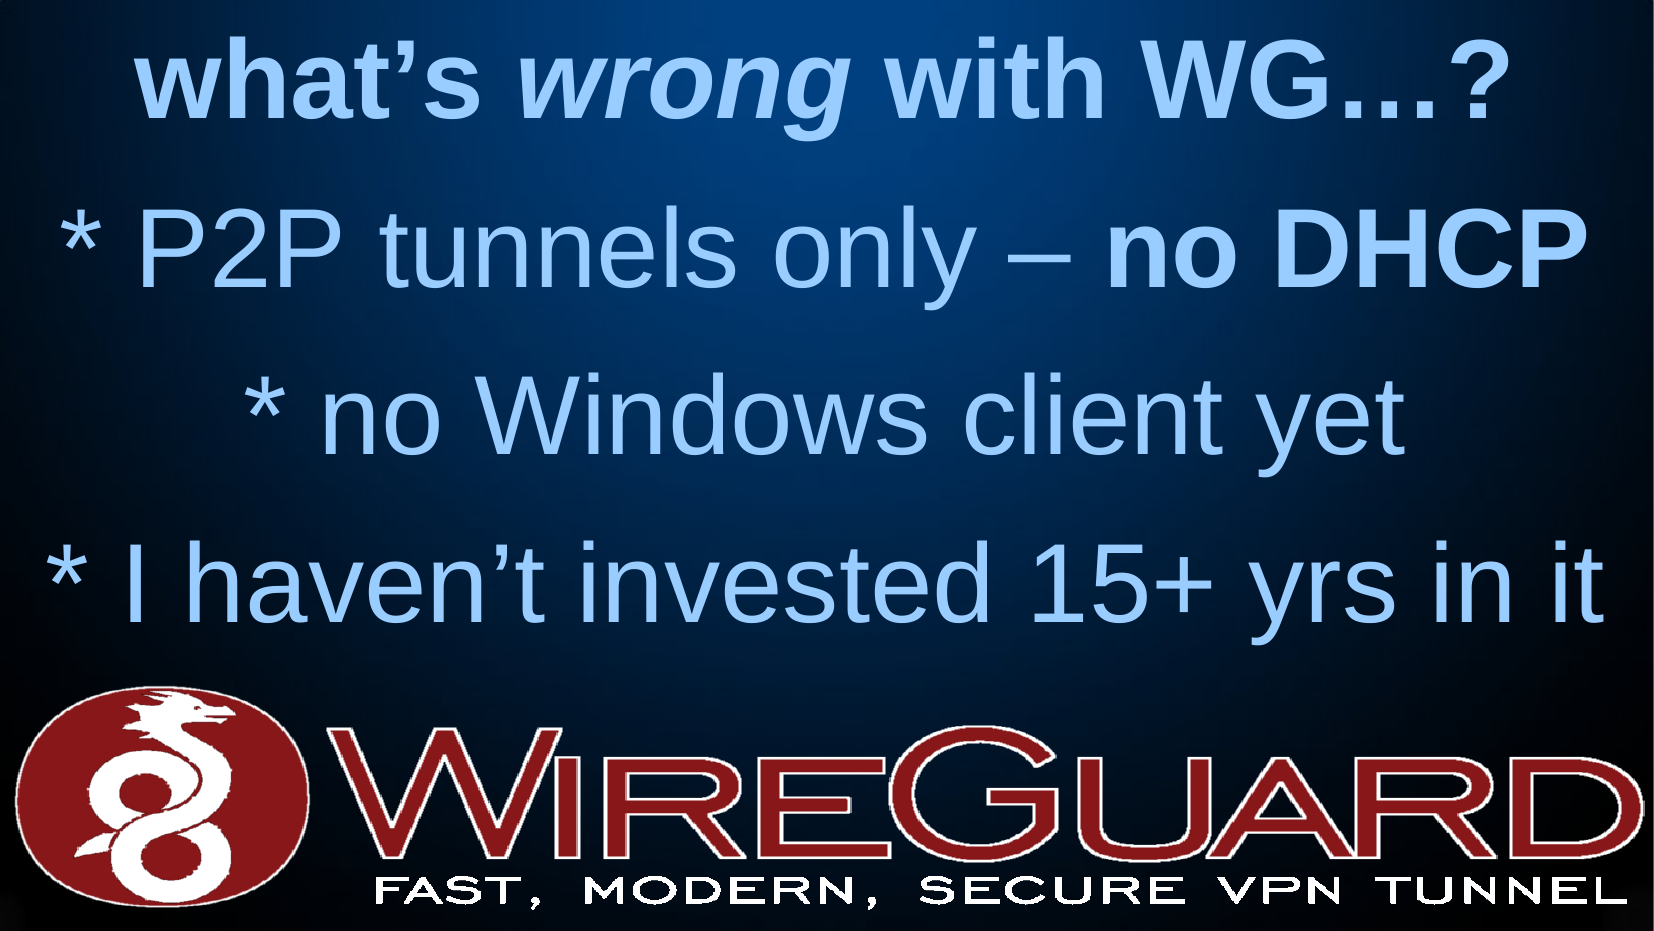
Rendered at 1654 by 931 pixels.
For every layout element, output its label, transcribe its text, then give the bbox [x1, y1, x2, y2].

title * P2P tunnels only – no DHCP * no Windows client yet * I haven’t invested 15+ yrs in it [15, 134, 1636, 698]
picture [0, 0, 1654, 931]
title what’s wrong with WG…? [0, 2, 1651, 158]
